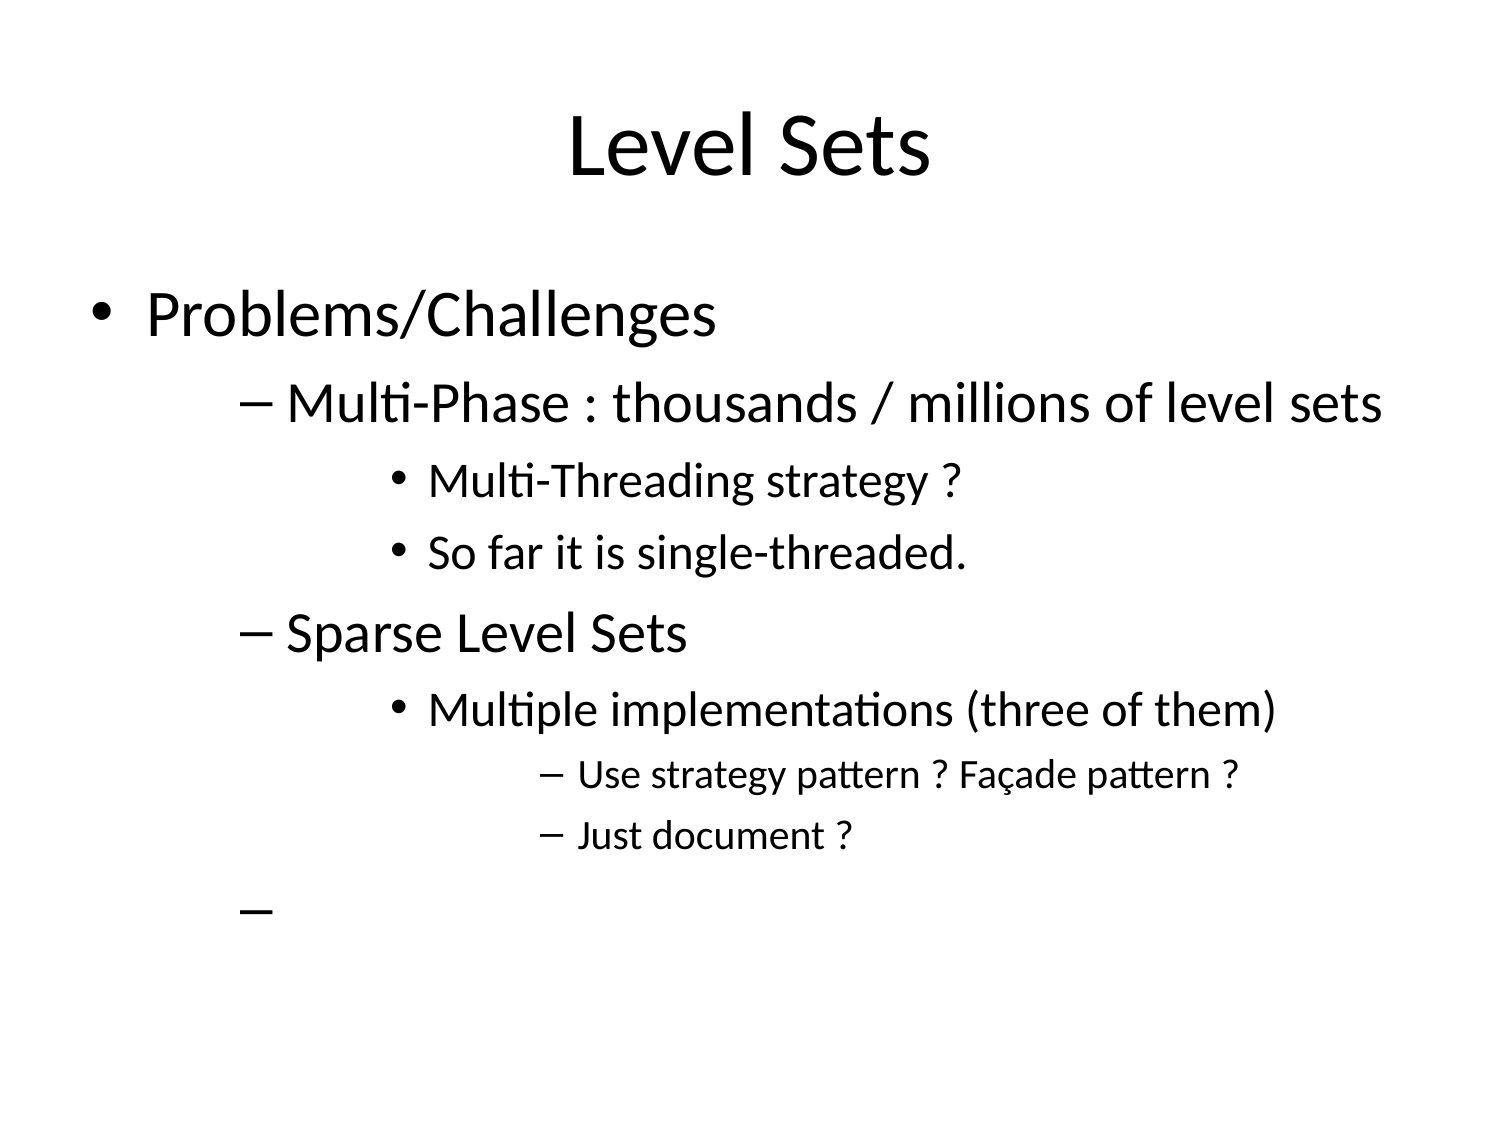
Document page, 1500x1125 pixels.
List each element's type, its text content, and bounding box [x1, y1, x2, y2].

list Problems/Challenges Multi-Phase : thousands / millions of level sets Multi-Threading strategy ? So far it is single-threaded. Sparse Level Sets Multiple implementations (three of them) Use strategy pattern ? Façade pattern ? Just document ? [75, 262, 1426, 1005]
title Level Sets [75, 45, 1426, 233]
